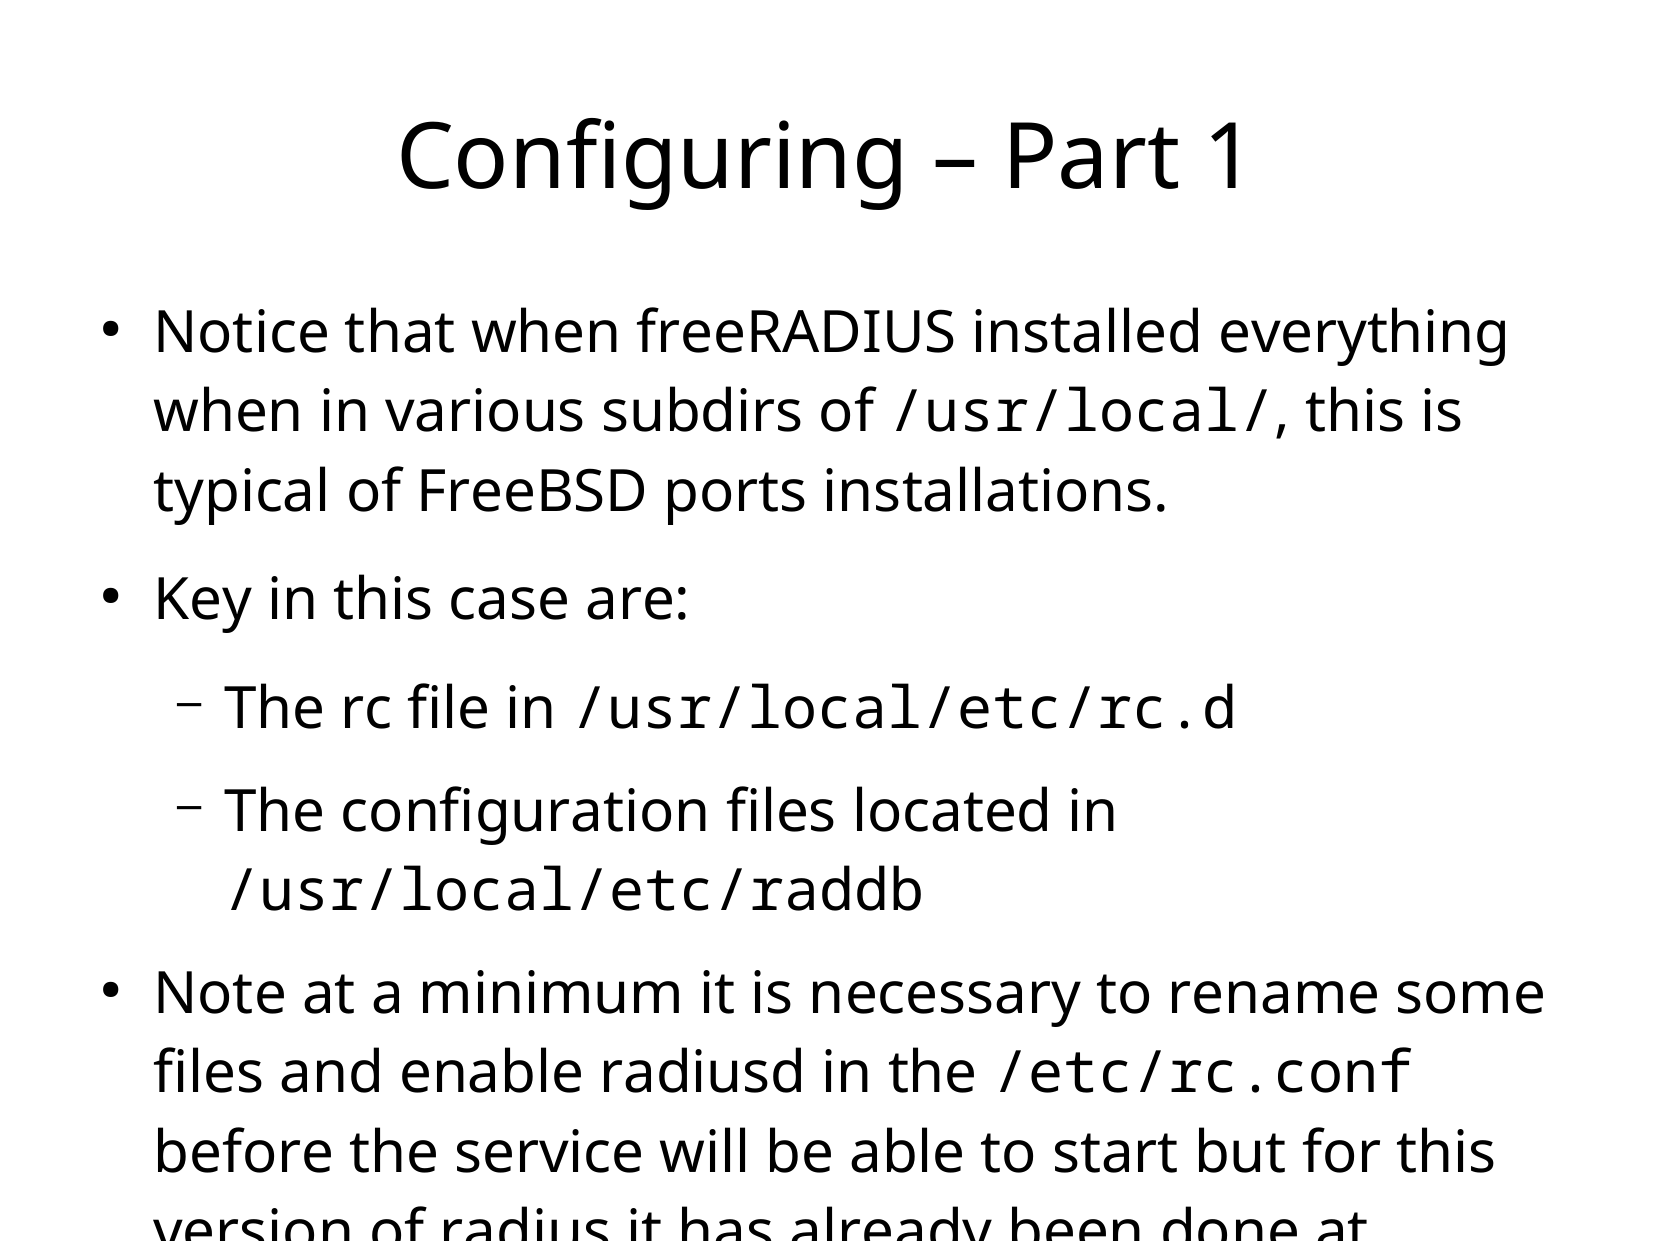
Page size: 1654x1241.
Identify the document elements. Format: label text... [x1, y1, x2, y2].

list Notice that when freeRADIUS installed everything when in various subdirs of /usr/local/, this is typical of FreeBSD ports installations. Key in this case are: The rc file in /usr/local/etc/rc.d The configuration files located in /usr/local/etc/raddb Note at a minimum it is necessary to rename some files and enable radiusd in the /etc/rc.conf before the service will be able to start but for this version of radius it has already been done at compiled time. [82, 290, 1571, 1126]
title Configuring – Part 1 [82, 49, 1571, 257]
